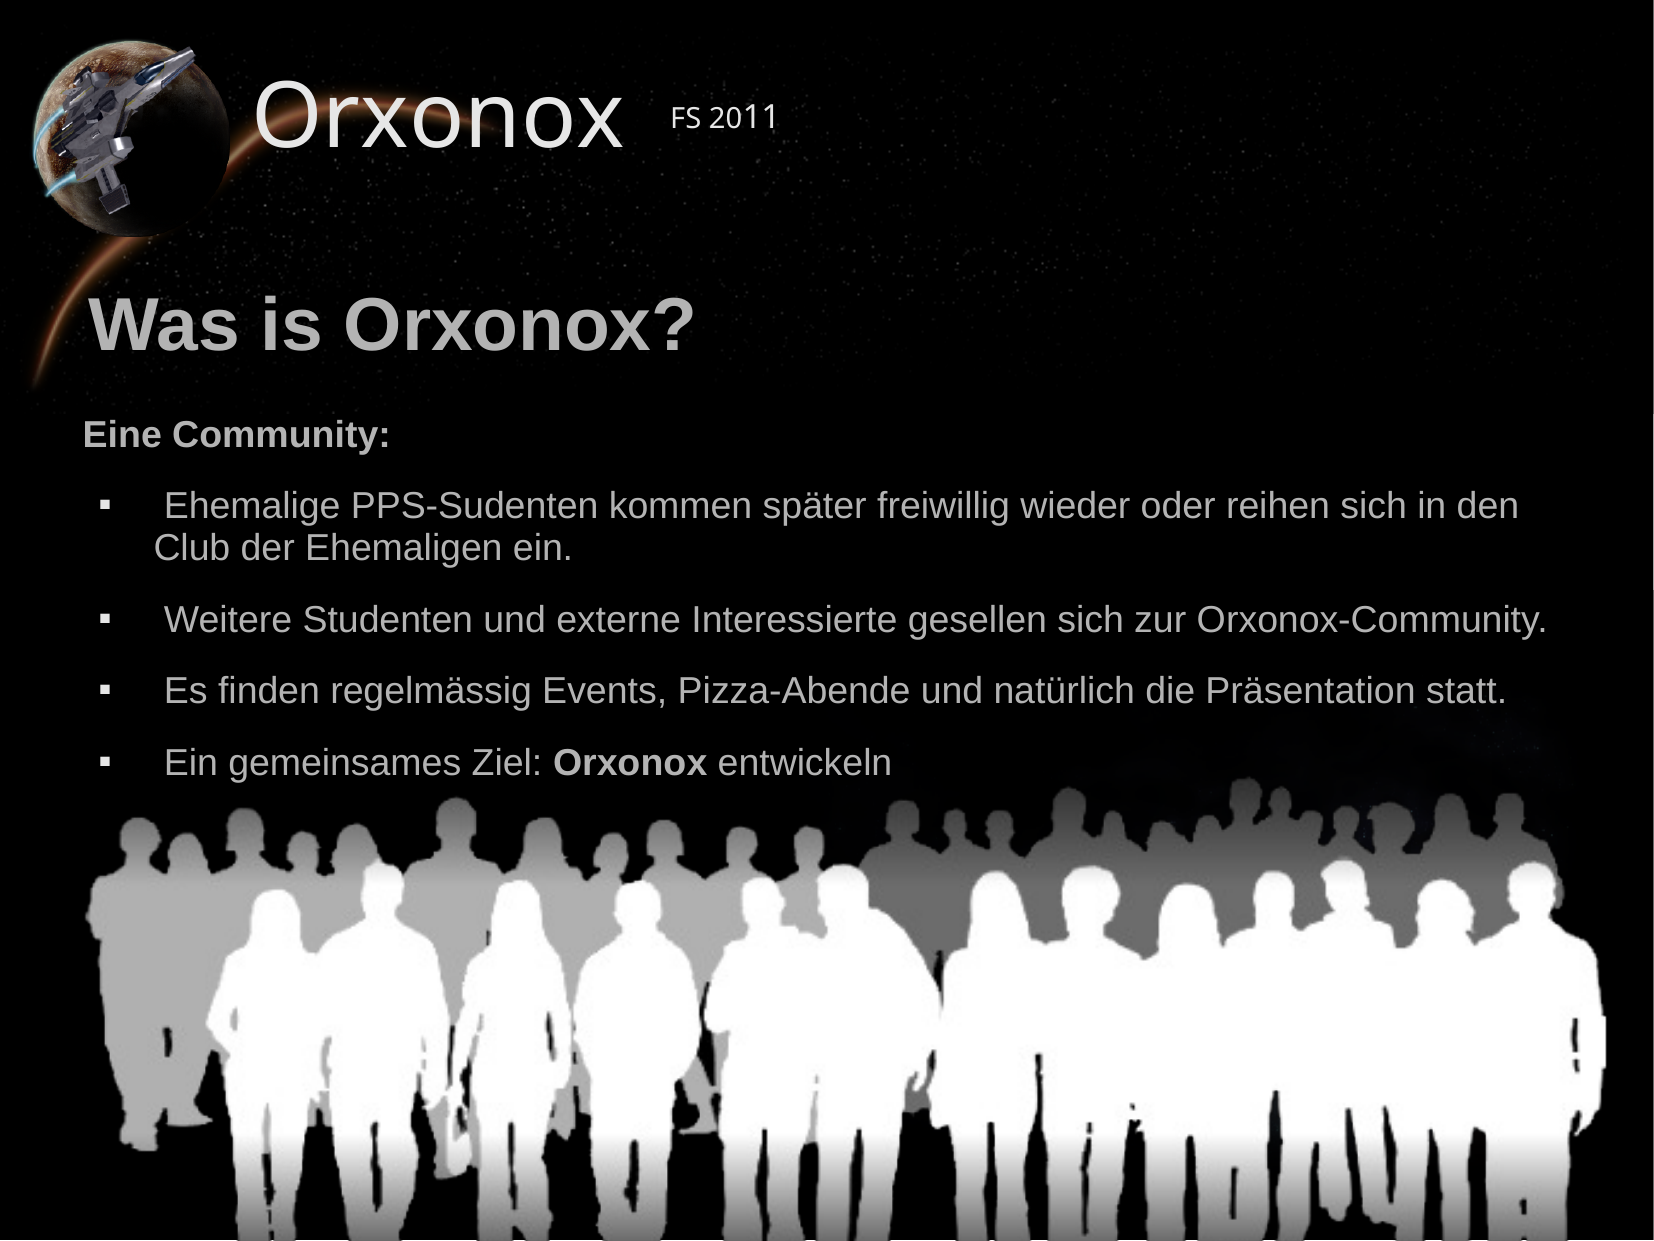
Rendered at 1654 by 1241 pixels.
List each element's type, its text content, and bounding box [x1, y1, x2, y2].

title Was is Orxonox? [88, 273, 1577, 377]
picture [0, 0, 1654, 521]
list Eine Community: Ehemalige PPS-Sudenten kommen später freiwillig wieder oder reihen sich in den Club der Ehemaligen ein. Weitere Studenten und externe Interessierte gesellen sich zur Orxonox-Community. Es finden regelmässig Events, Pizza-Abende und natürlich die Präsentation statt. Ein gemeinsames Ziel: Orxonox entwickeln [82, 413, 1571, 767]
picture [59, 590, 1654, 1241]
